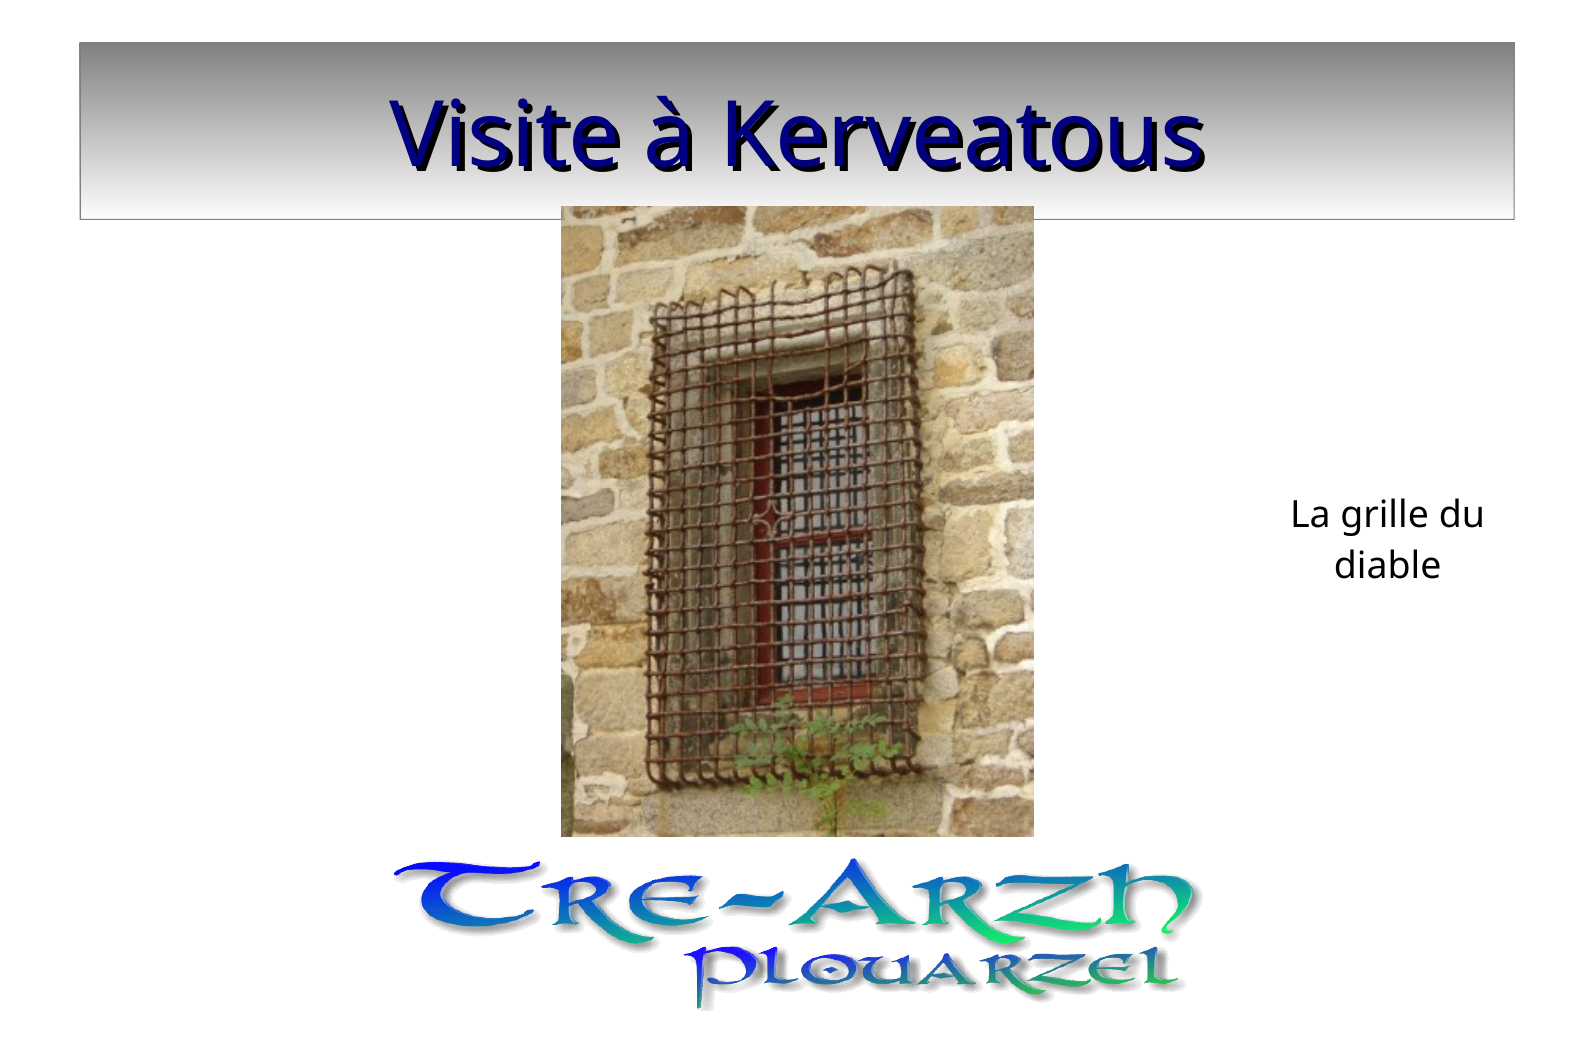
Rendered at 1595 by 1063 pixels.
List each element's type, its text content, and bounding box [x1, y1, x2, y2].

picture [561, 206, 1034, 837]
picture [383, 856, 1211, 1011]
text_box La grille du diable [1240, 480, 1536, 583]
title Visite à Kerveatous [79, 42, 1515, 220]
